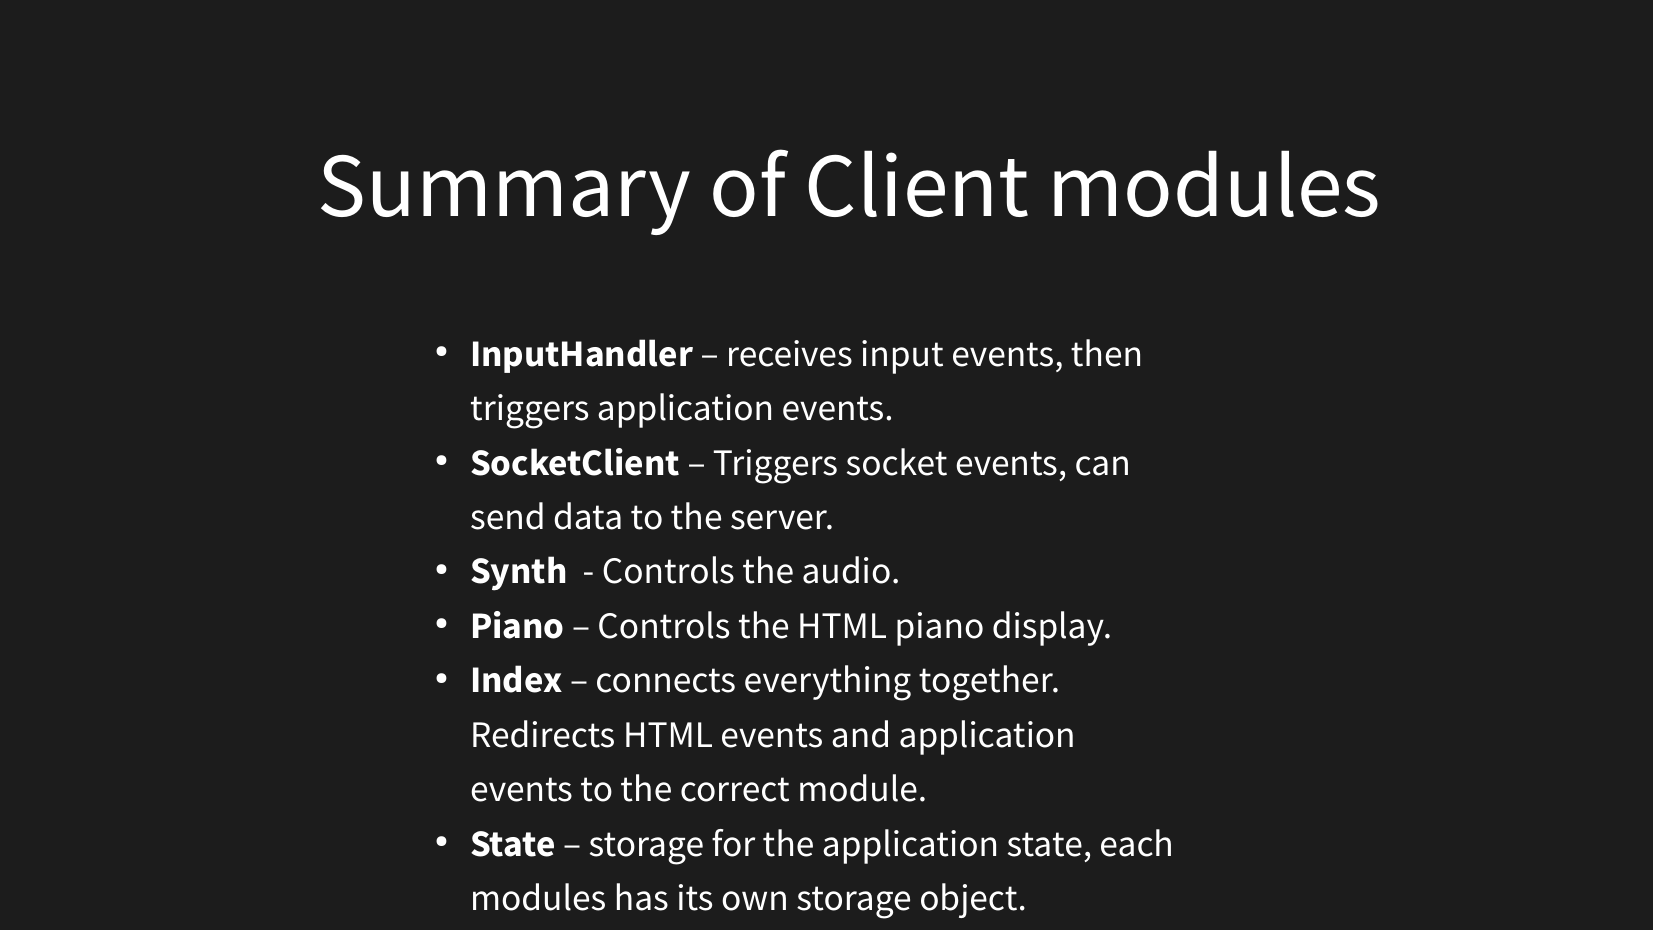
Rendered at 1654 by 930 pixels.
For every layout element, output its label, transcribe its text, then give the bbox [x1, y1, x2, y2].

title Summary of Client modules [23, 11, 1653, 358]
text_box InputHandler – receives input events, then triggers application events. SocketClient – Triggers socket events, can send data to the server. Synth - Controls the audio. Piano – Controls the HTML piano display. Index – connects everything together. Redirects HTML events and application events to the correct module. State – storage for the application state, each modules has its own storage object. [420, 315, 1201, 929]
